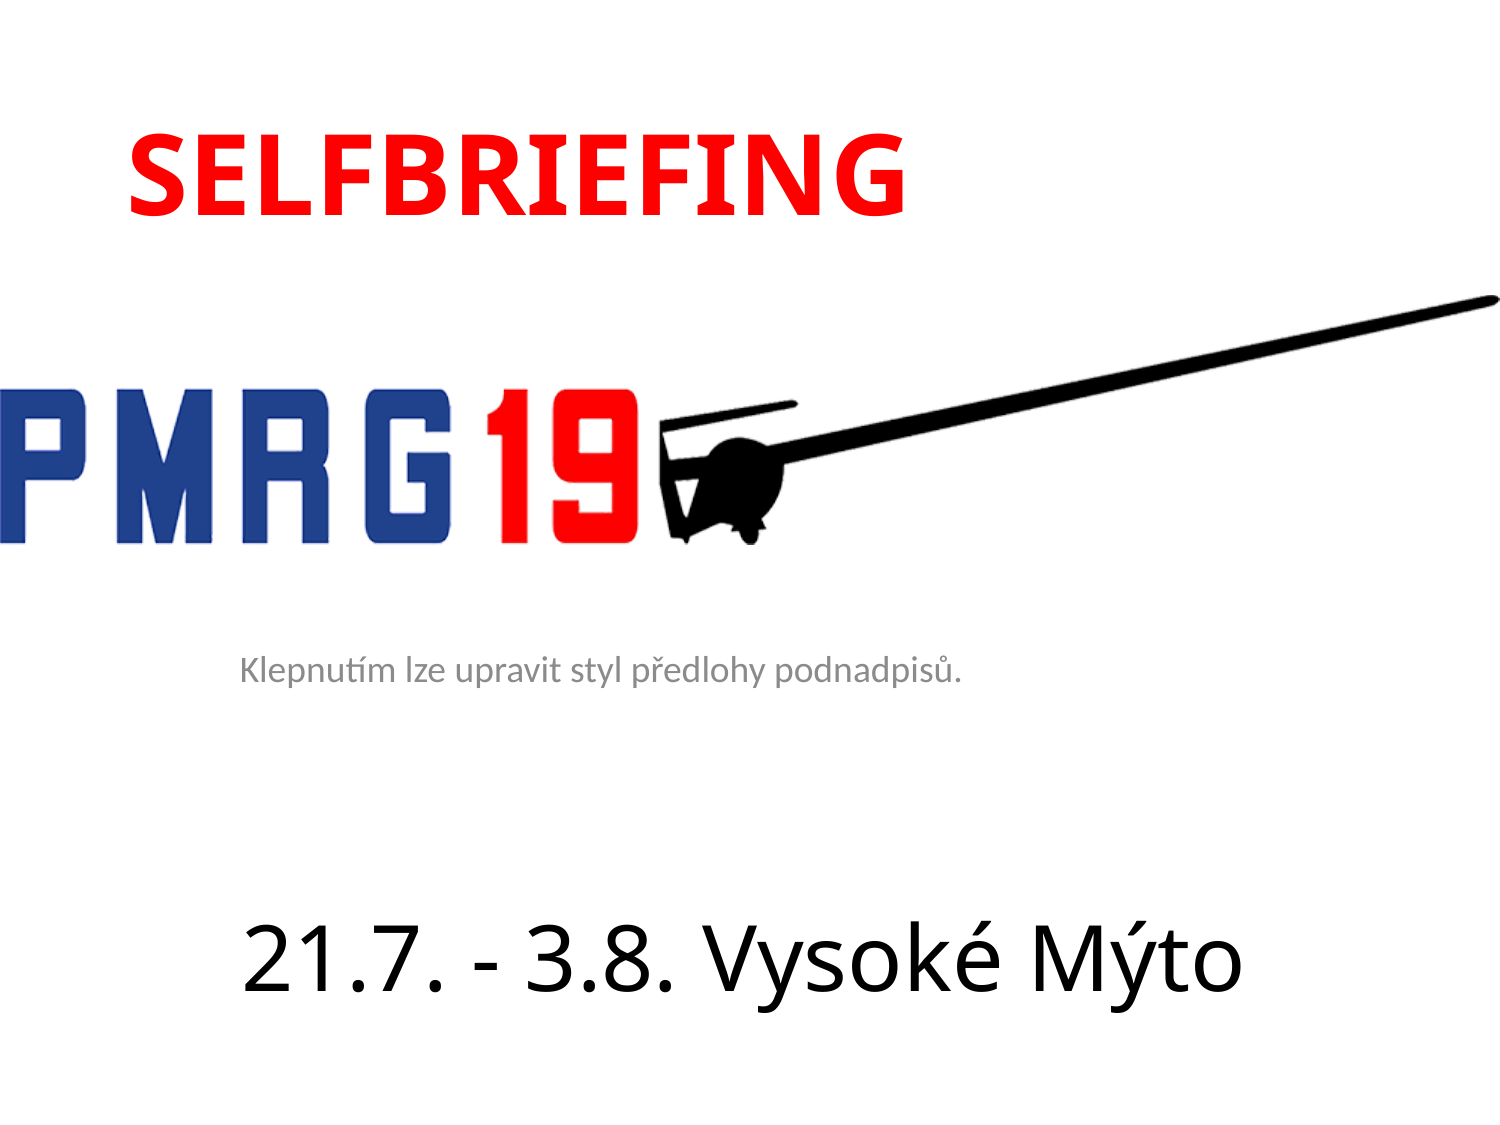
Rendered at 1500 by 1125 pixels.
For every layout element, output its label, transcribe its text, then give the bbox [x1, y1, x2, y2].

picture [0, 295, 1500, 545]
title 21.7. - 3.8. Vysoké Mýto [53, 834, 1436, 1076]
text_box SELFBRIEFING [29, 95, 1010, 295]
